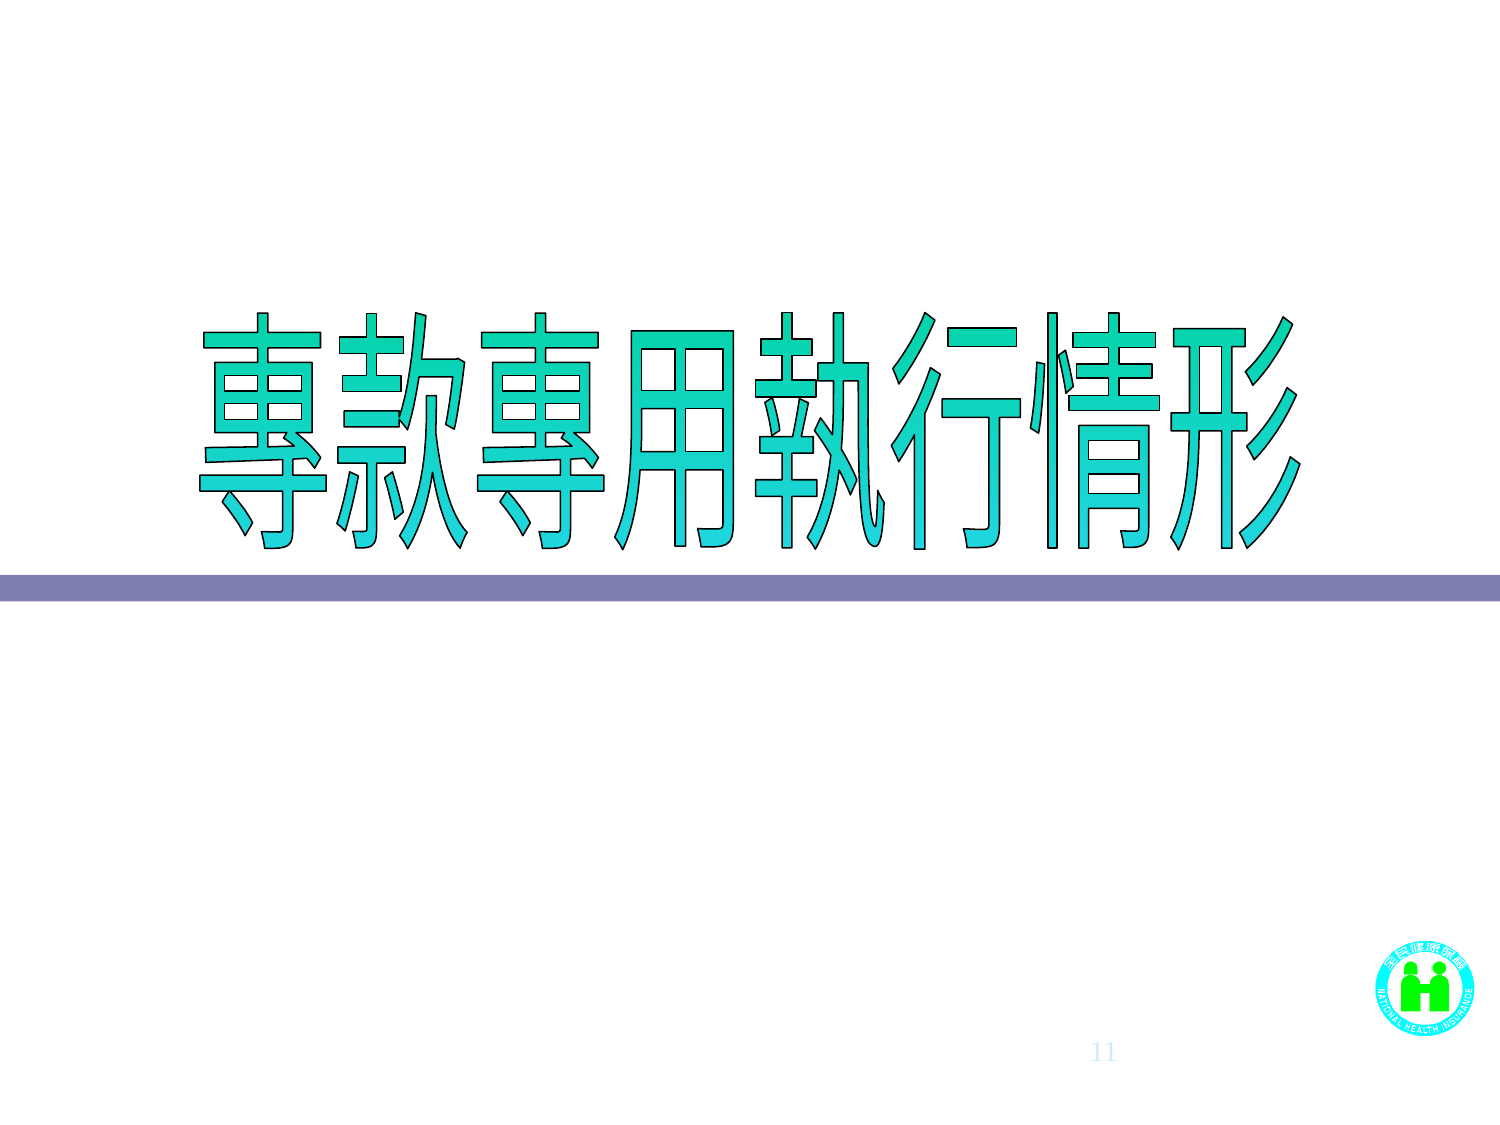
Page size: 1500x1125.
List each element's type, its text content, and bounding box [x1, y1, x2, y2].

text_box 專款專用執行情形 [891, 367, 941, 550]
text_box 專款專用執行情形 [1030, 362, 1045, 434]
text_box 專款專用執行情形 [384, 471, 404, 520]
text_box 專款專用執行情形 [1047, 312, 1074, 549]
text_box 專款專用執行情形 [755, 312, 885, 550]
text_box 專款專用執行情形 [1239, 456, 1300, 549]
text_box 專款專用執行情形 [477, 313, 604, 549]
text_box 專款專用執行情形 [948, 328, 1017, 347]
text_box 專款專用執行情形 [1068, 312, 1160, 411]
text_box 專款專用執行情形 [336, 471, 359, 532]
text_box 專款專用執行情形 [399, 395, 468, 549]
text_box [1074, 1025, 1388, 1101]
text_box 專款專用執行情形 [614, 330, 734, 550]
text_box 專款專用執行情形 [1245, 316, 1293, 386]
text_box 專款專用執行情形 [1246, 387, 1297, 460]
text_box 專款專用執行情形 [339, 313, 404, 392]
text_box 專款專用執行情形 [1078, 425, 1149, 549]
text_box 專款專用執行情形 [344, 312, 465, 430]
text_box 專款專用執行情形 [942, 398, 1021, 548]
text_box 專款專用執行情形 [199, 313, 327, 549]
text_box 專款專用執行情形 [337, 446, 406, 548]
text_box 專款專用執行情形 [1170, 328, 1247, 550]
text_box 專款專用執行情形 [892, 312, 935, 384]
